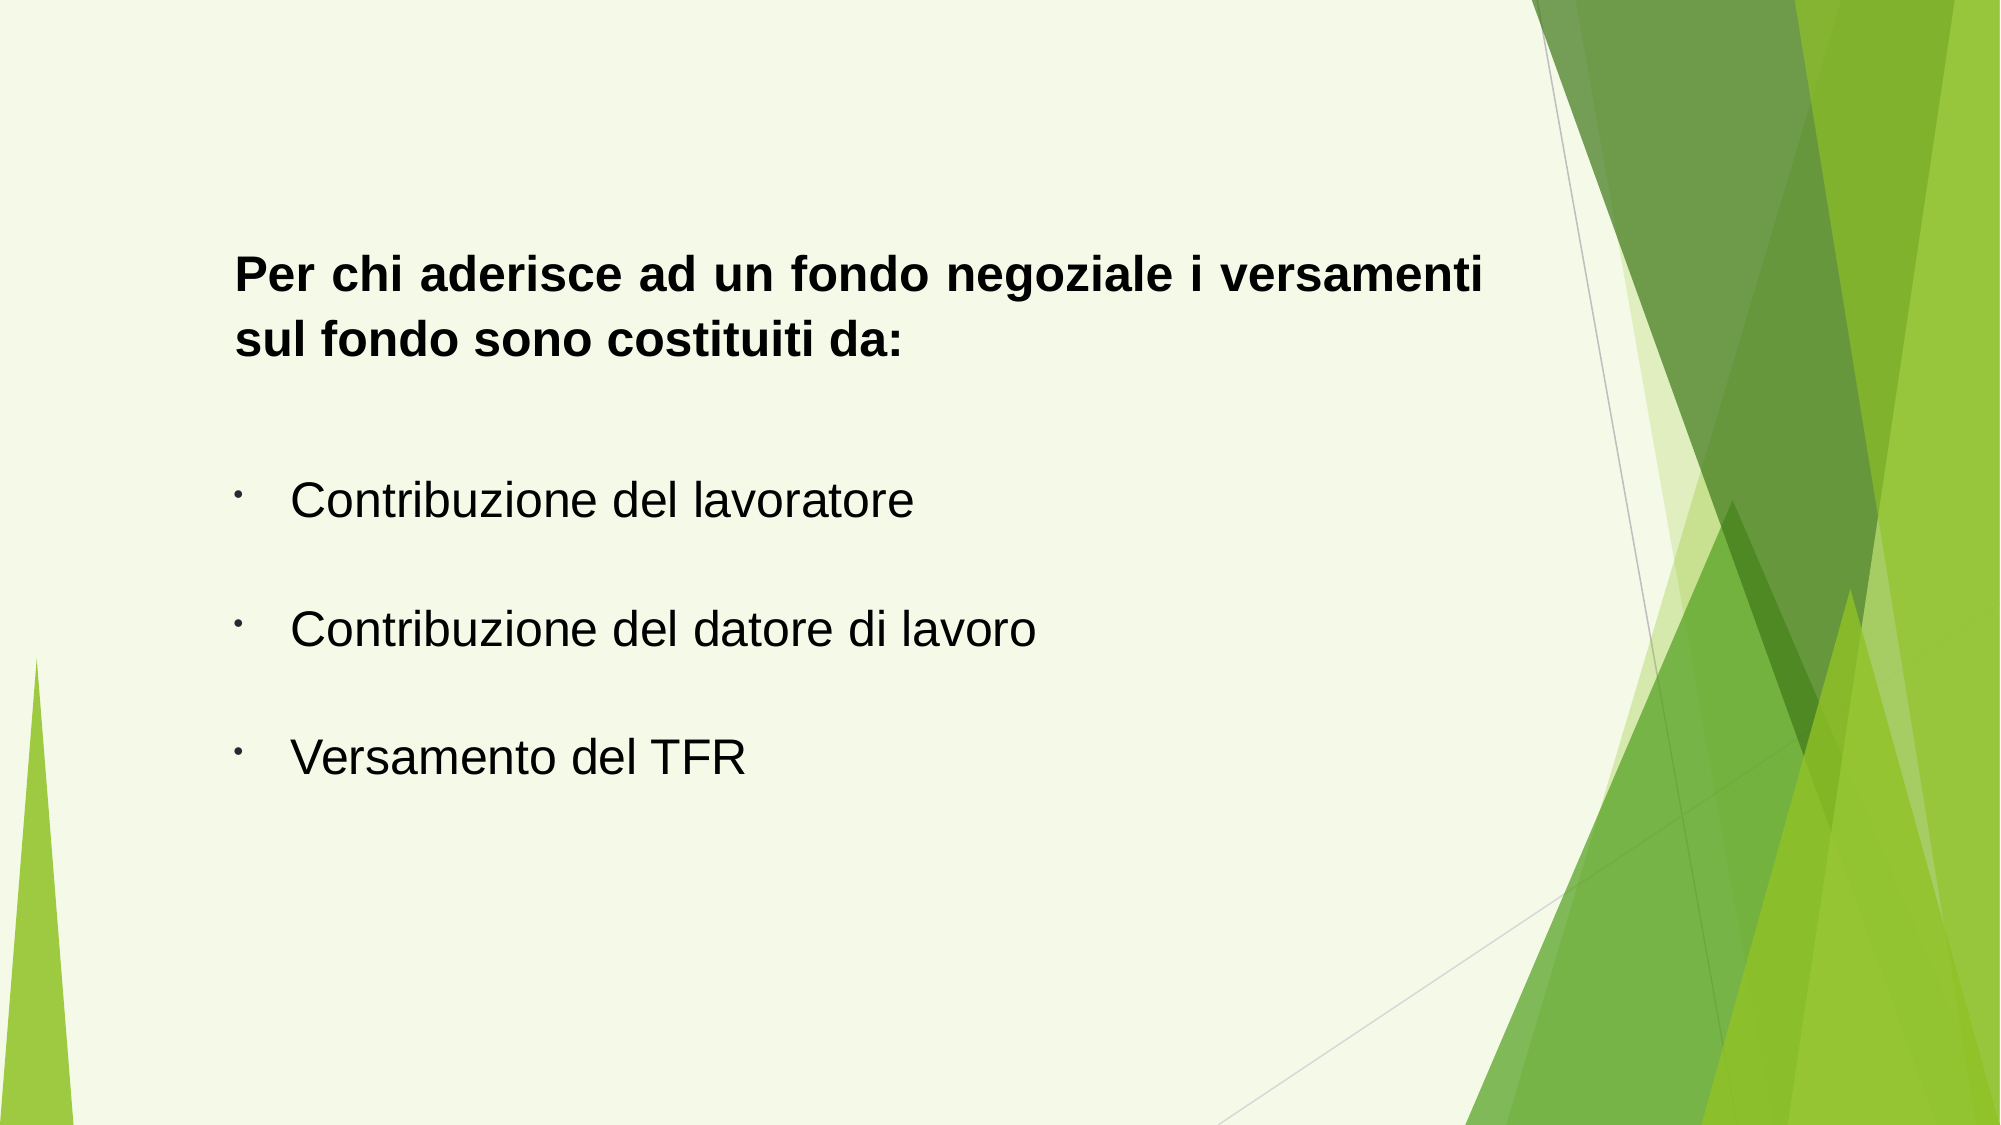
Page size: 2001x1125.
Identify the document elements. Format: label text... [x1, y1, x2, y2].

text_box Per chi aderisce ad un fondo negoziale i versamenti sul fondo sono costituiti da: Contribuzione del lavoratore Contribuzione del datore di lavoro Versamento del TFR [219, 230, 1500, 792]
